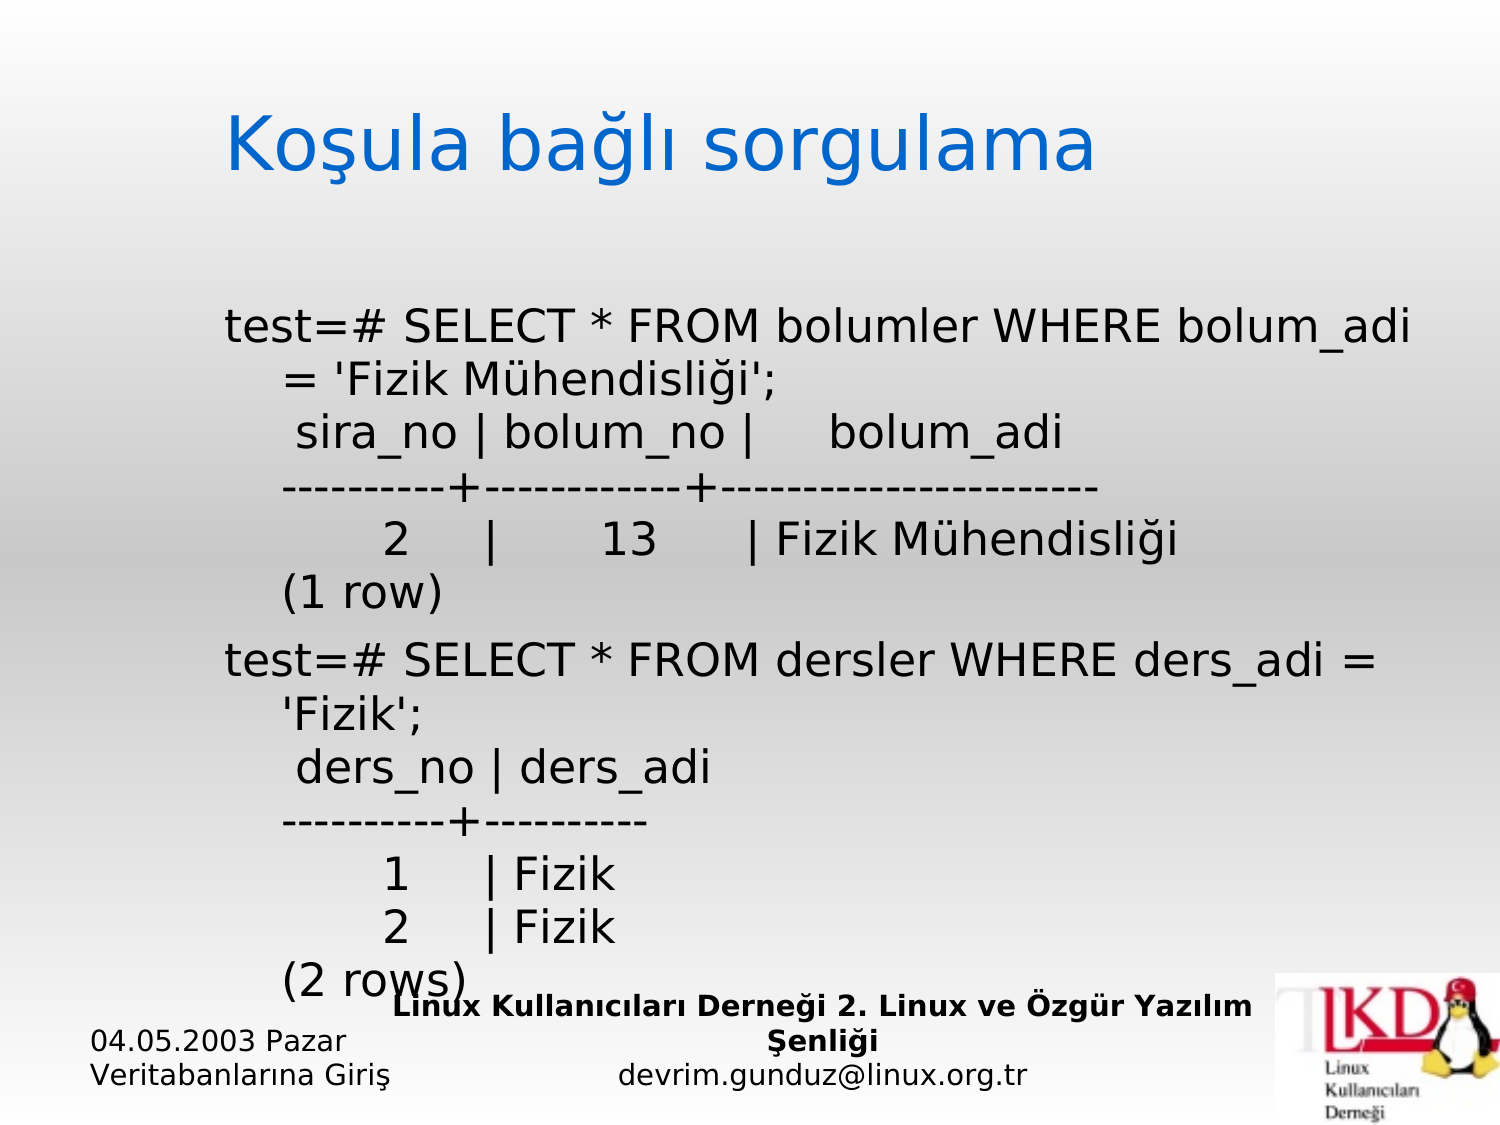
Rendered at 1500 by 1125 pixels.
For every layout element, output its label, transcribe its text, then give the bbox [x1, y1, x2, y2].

title Koşula bağlı sorgulama [224, 49, 1425, 238]
picture [1275, 973, 1500, 1125]
list test=# SELECT * FROM bolumler WHERE bolum_adi = 'Fizik Mühendisliği'; sira_no | bolum_no | bolum_adi ----------+------------+----------------------- 2 | 13 | Fizik Mühendisliği (1 row) test=# SELECT * FROM dersler WHERE ders_adi = 'Fizik'; ders_no | ders_adi ----------+---------- 1 | Fizik 2 | Fizik (2 rows) [224, 299, 1425, 1061]
